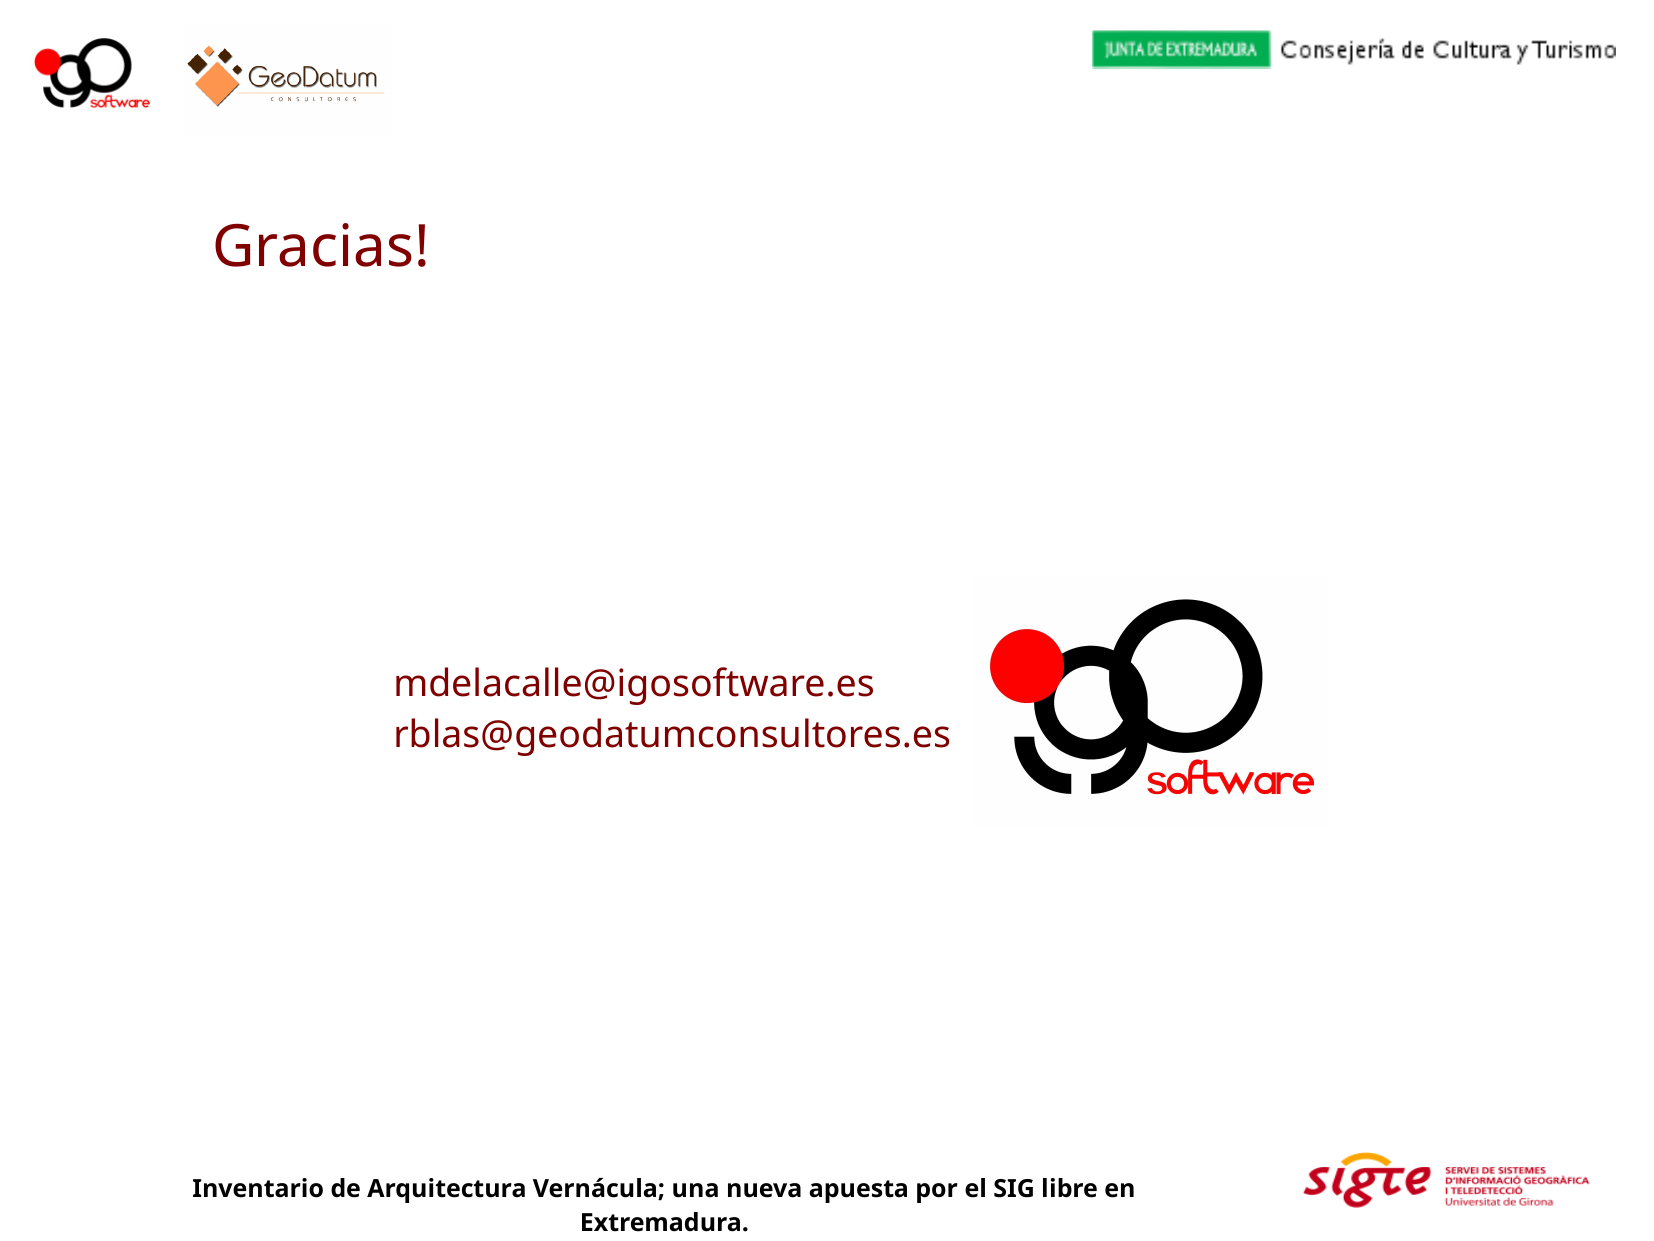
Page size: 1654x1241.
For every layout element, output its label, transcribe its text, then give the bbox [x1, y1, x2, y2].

picture [974, 576, 1329, 827]
text_box mdelacalle@igosoftware.es rblas@geodatumconsultores.es [378, 649, 886, 751]
picture [1299, 1151, 1592, 1211]
picture [29, 30, 155, 119]
text_box Inventario de Arquitectura Vernácula; una nueva apuesta por el SIG libre en Extremadura. [0, 1162, 1287, 1211]
picture [1092, 29, 1616, 70]
picture [177, 18, 394, 137]
text_box Gracias! [177, 197, 739, 384]
